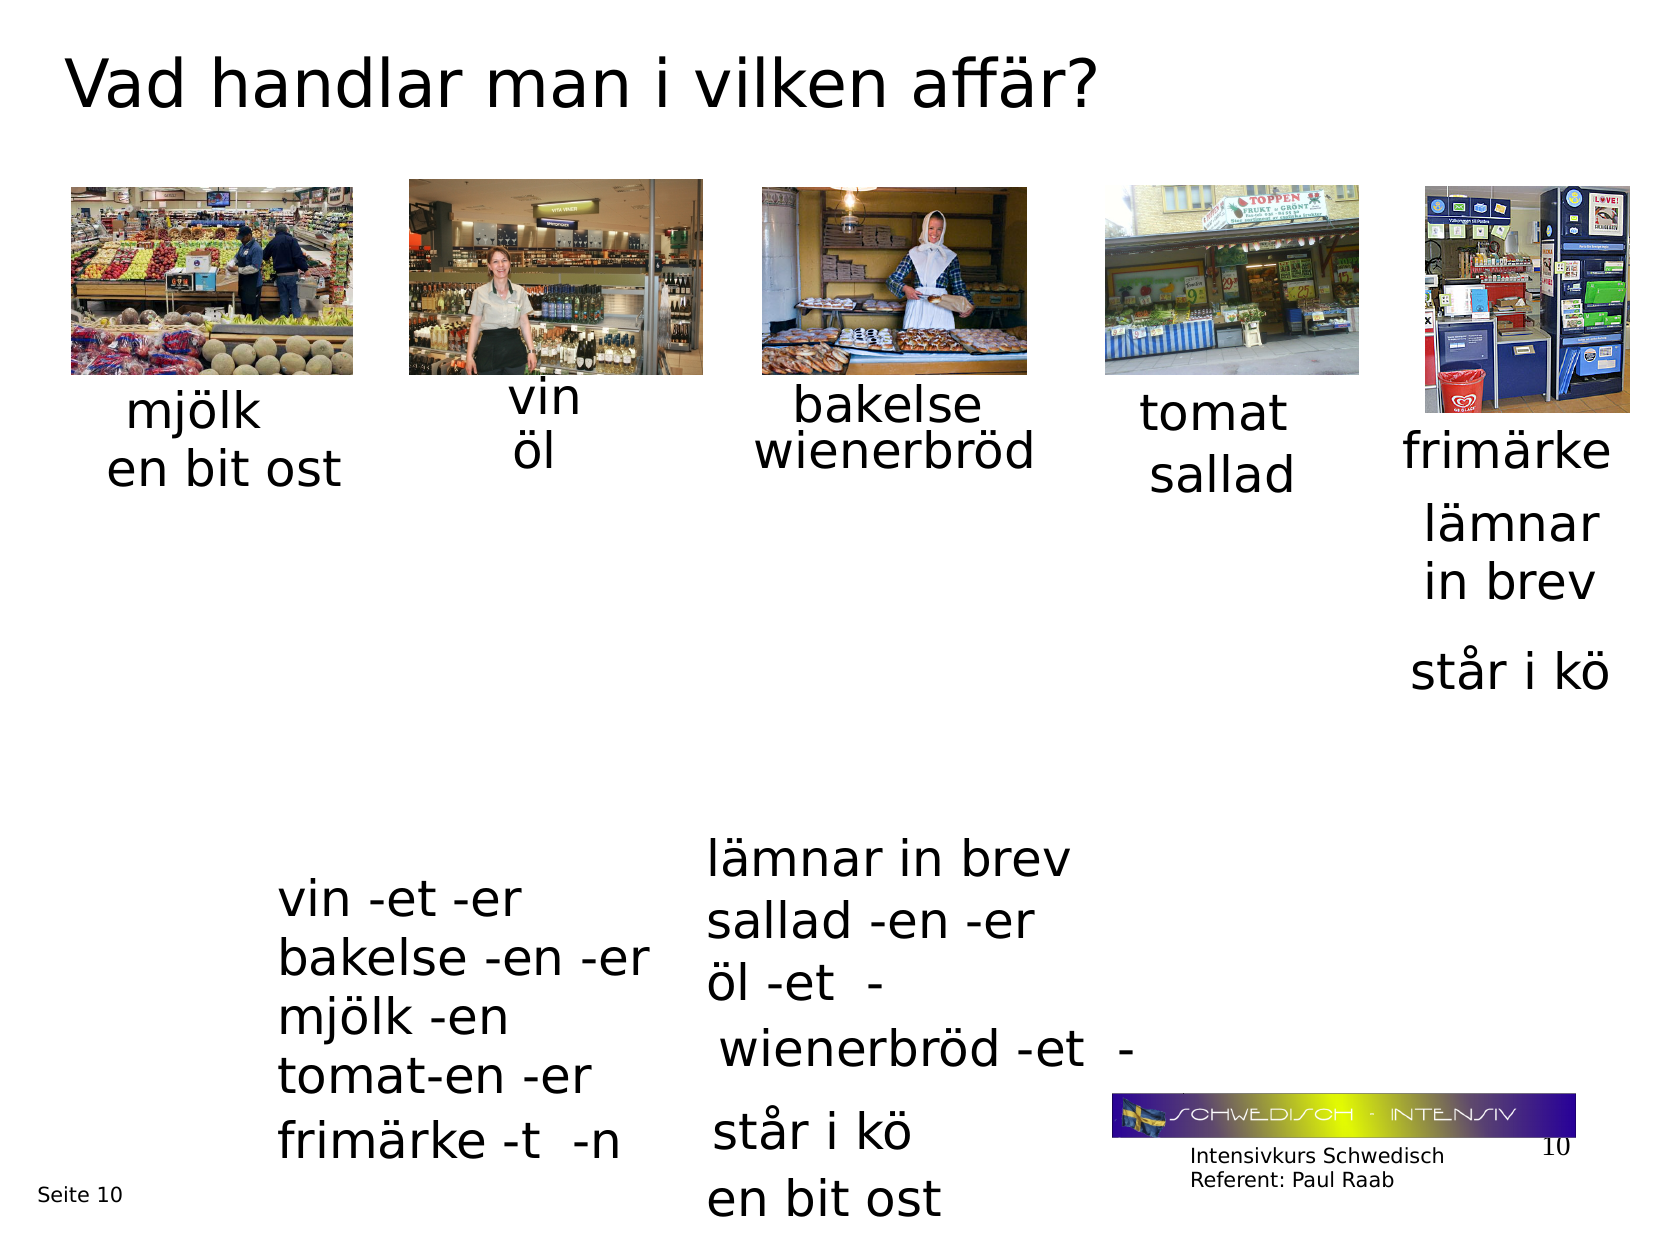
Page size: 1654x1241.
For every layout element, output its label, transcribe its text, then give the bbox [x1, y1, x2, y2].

text_box Vad handlar man i vilken affär? [49, 38, 1238, 132]
text_box bakelse [777, 369, 1009, 414]
text_box frimärke [1387, 414, 1654, 488]
picture [409, 179, 703, 376]
text_box mjölk -en [262, 980, 531, 1039]
text_box en bit ost [691, 1162, 976, 1236]
text_box vin -et -er [262, 862, 606, 921]
picture [762, 187, 1027, 376]
text_box tomat [1124, 376, 1313, 451]
picture [1105, 185, 1359, 376]
text_box mjölk [110, 375, 298, 432]
text_box wienerbröd -et - [704, 1012, 1191, 1086]
text_box lämnar in brev [691, 822, 1110, 884]
text_box bakelse -en -er [262, 921, 681, 995]
text_box frimärke -t -n [262, 1104, 681, 1178]
picture [1112, 1093, 1576, 1138]
text_box öl [497, 414, 573, 488]
text_box sallad -en -er [691, 884, 1110, 958]
text_box en bit ost [91, 432, 376, 506]
text_box tomat-en -er [262, 1039, 681, 1104]
picture [71, 187, 353, 376]
text_box öl -et - [691, 946, 923, 1020]
picture [1425, 186, 1630, 413]
text_box vin [492, 360, 614, 434]
text_box sallad [1134, 438, 1322, 512]
text_box wienerbröd [738, 414, 1076, 488]
text_box står i kö [698, 1095, 998, 1169]
text_box lämnar in brev [1408, 487, 1634, 619]
text_box står i kö [1395, 635, 1654, 709]
